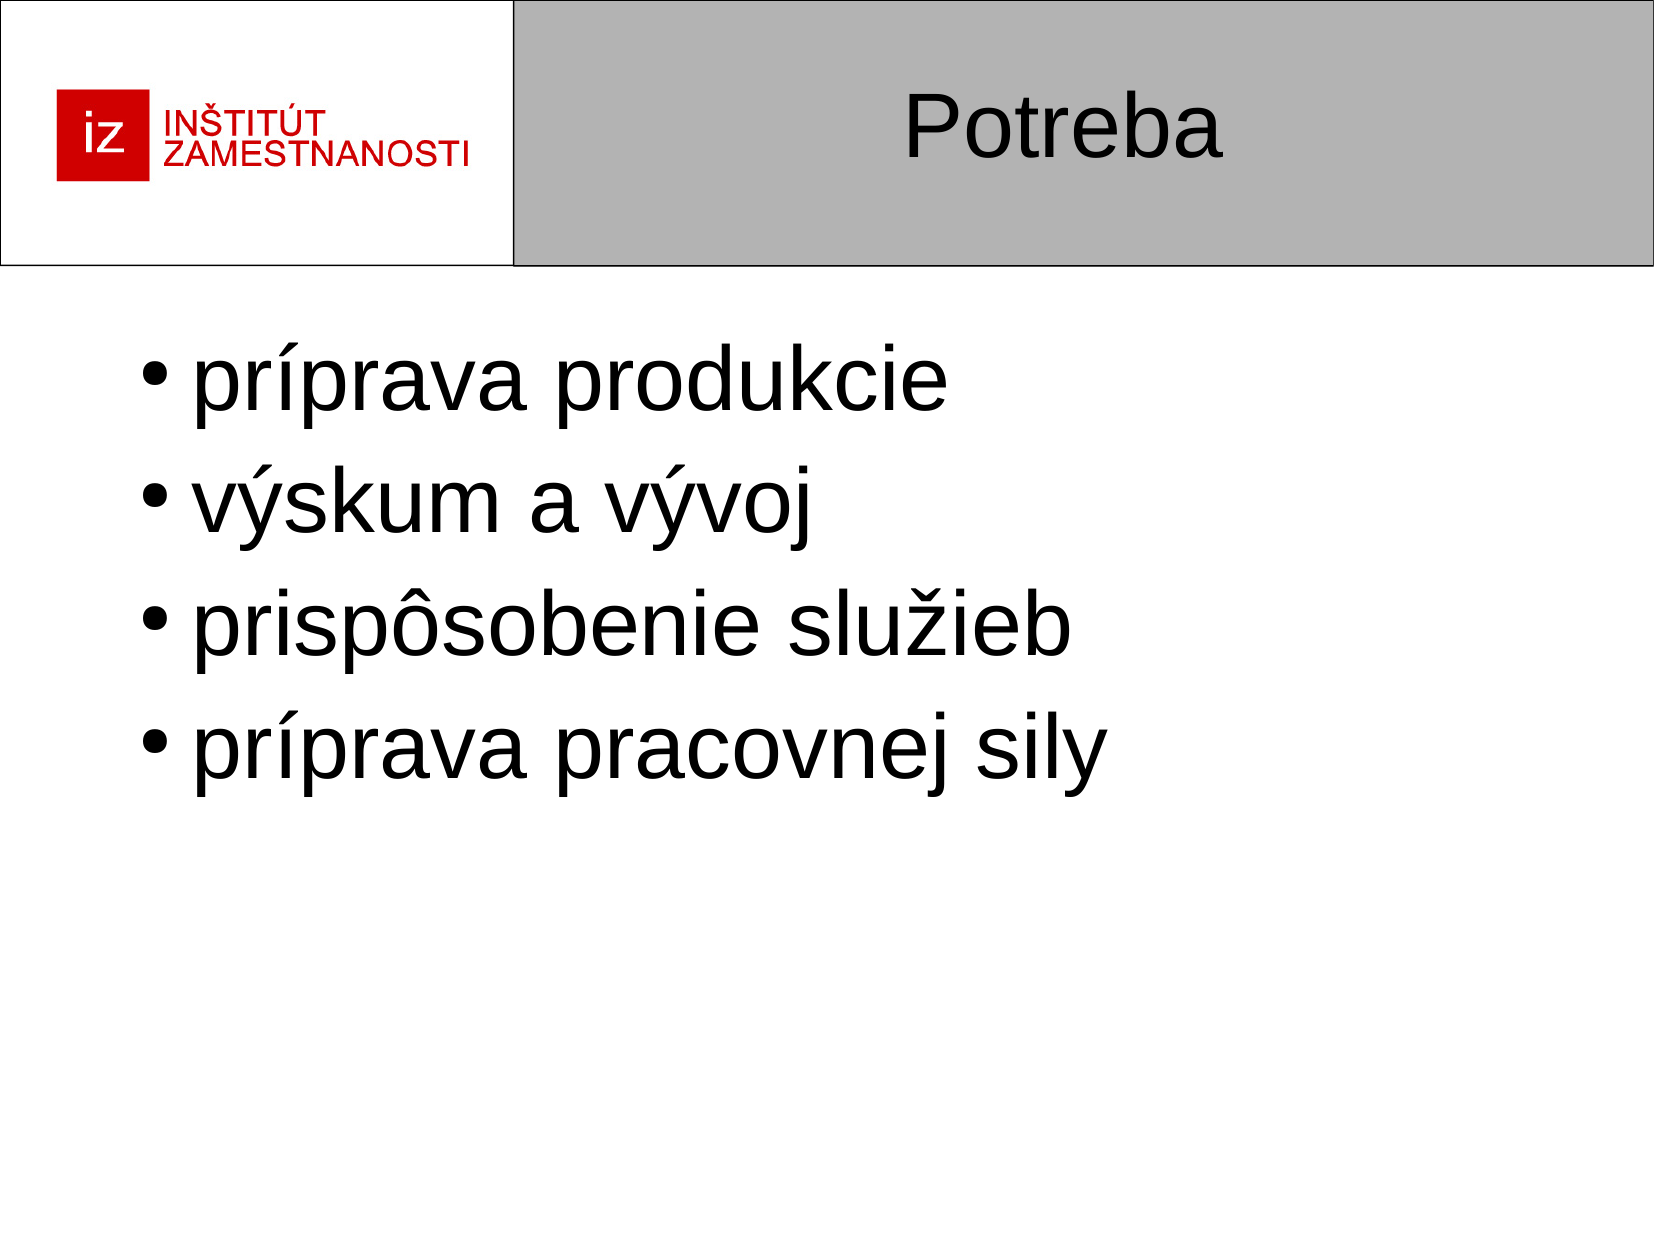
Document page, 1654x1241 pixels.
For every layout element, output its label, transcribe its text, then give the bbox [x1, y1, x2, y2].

title Potreba [561, 29, 1565, 237]
picture [5, 8, 512, 257]
list príprava produkcie výskum a vývoj prispôsobenie služieb príprava pracovnej sily [121, 344, 1533, 1126]
